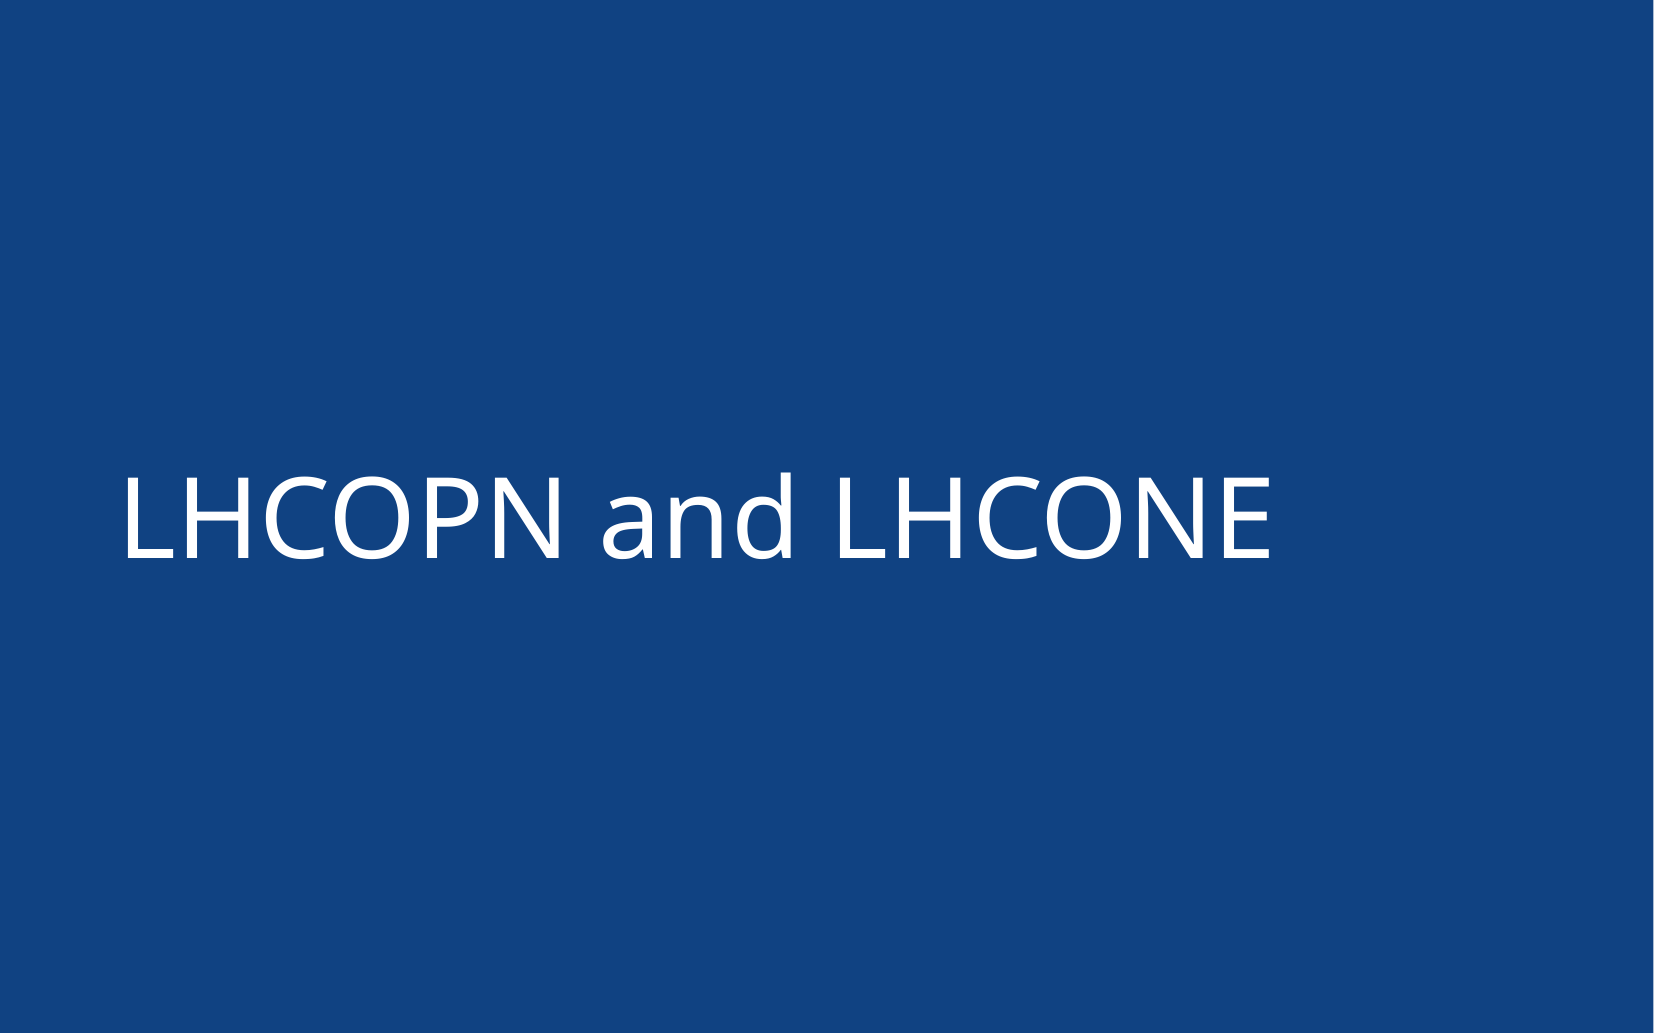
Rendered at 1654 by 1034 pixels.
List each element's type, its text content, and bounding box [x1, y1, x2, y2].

title LHCOPN and LHCONE [117, 279, 1633, 886]
